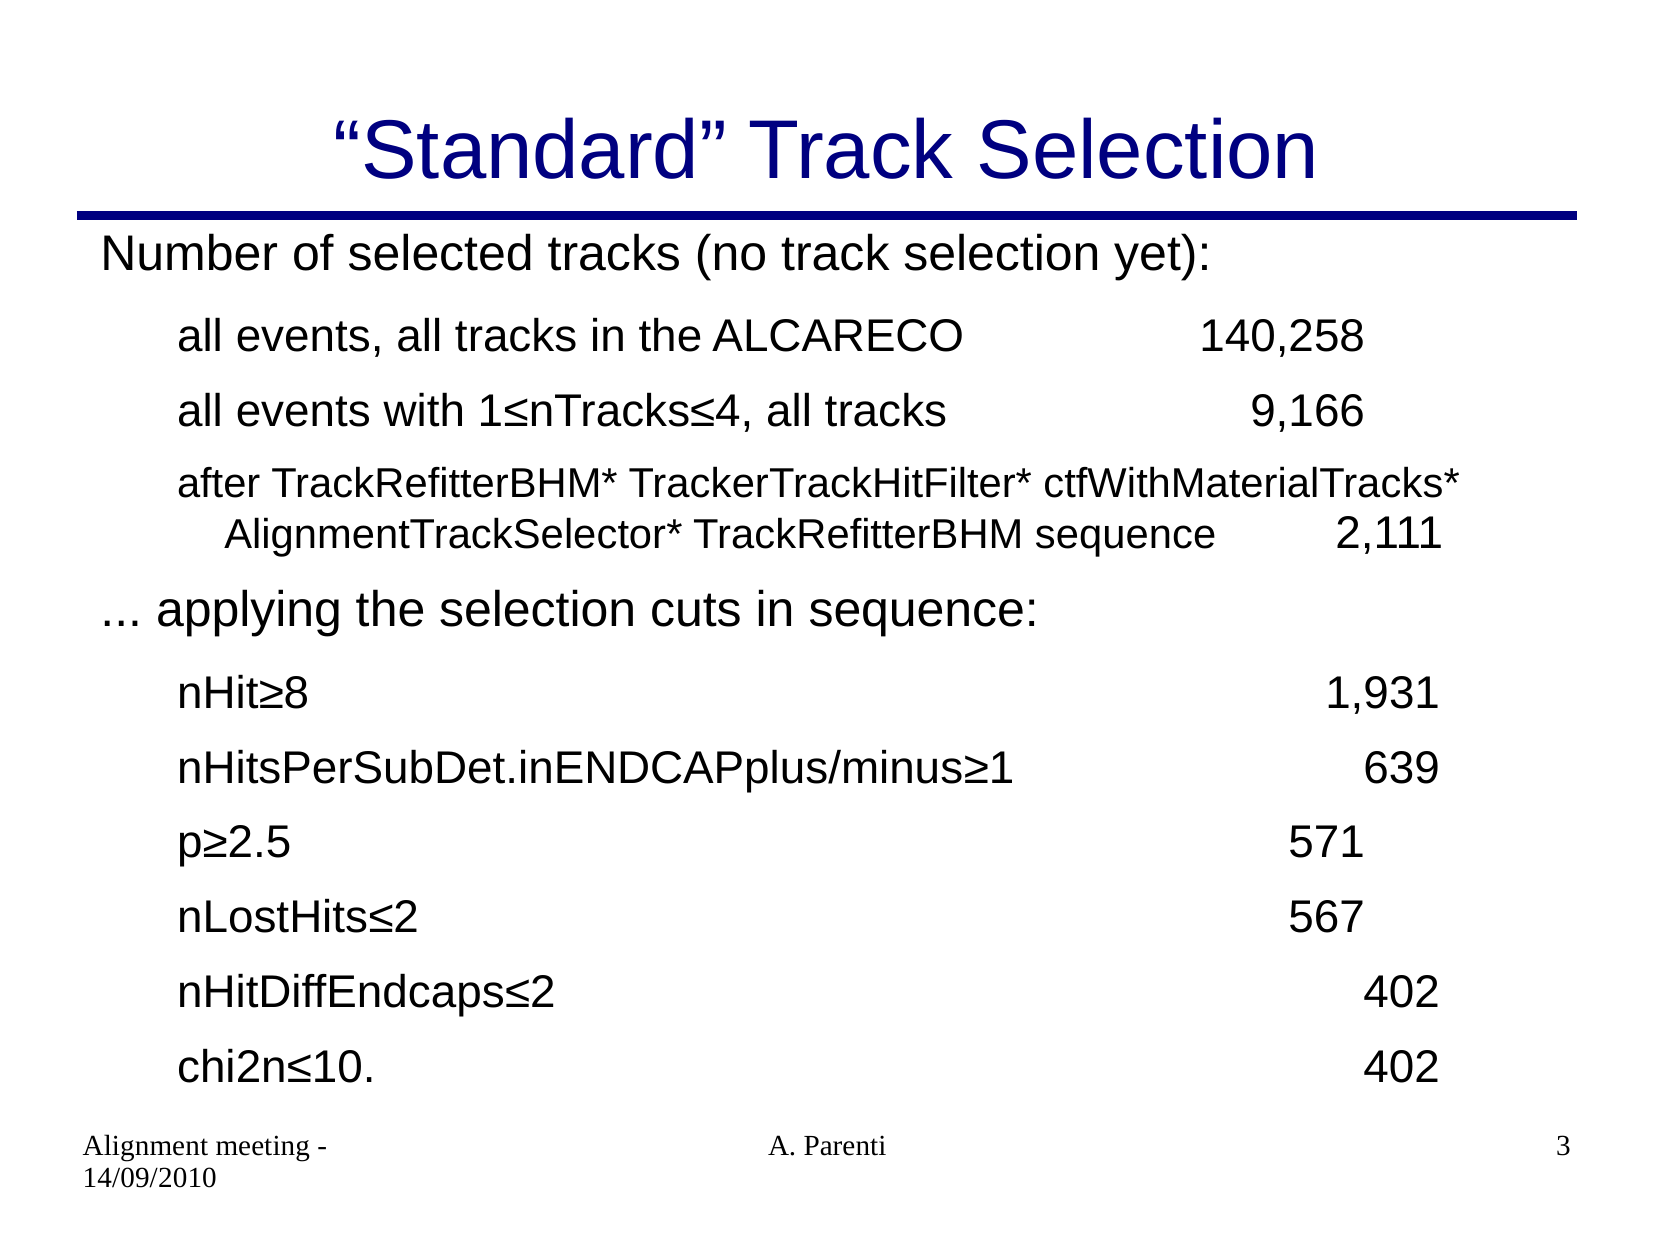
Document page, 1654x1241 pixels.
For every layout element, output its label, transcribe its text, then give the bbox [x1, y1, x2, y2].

title “Standard” Track Selection [82, 75, 1571, 225]
list Number of selected tracks (no track selection yet): all events, all tracks in the ALCARECO 140,258 all events with 1≤nTracks≤4, all tracks 9,166 after TrackRefitterBHM* TrackerTrackHitFilter* ctfWithMaterialTracks* AlignmentTrackSelector* TrackRefitterBHM sequence 2,111 ... applying the selection cuts in sequence: nHit≥8 1,931 nHitsPerSubDet.inENDCAPplus/minus≥1 639 p≥2.5 571 nLostHits≤2 567 nHitDiffEndcaps≤2 402 chi2n≤10. 402 [82, 225, 1571, 1094]
